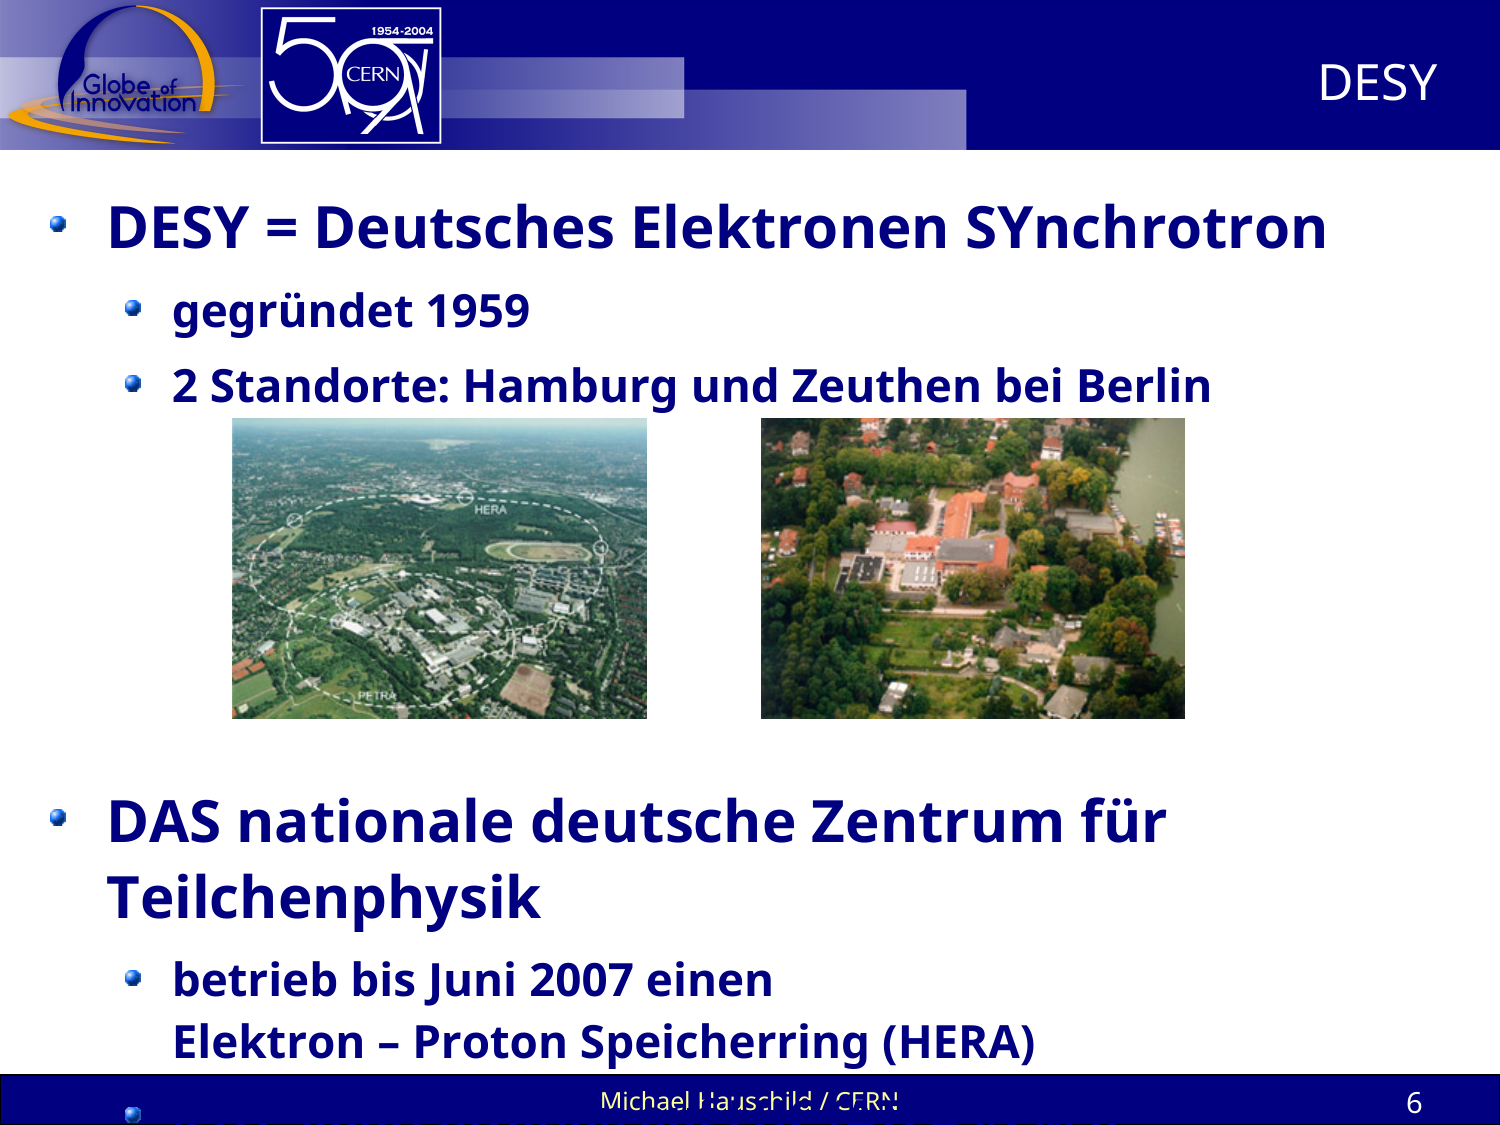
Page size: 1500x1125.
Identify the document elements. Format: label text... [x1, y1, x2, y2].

picture [0, 0, 1500, 150]
picture [761, 418, 1185, 719]
list DESY = Deutsches Elektronen SYnchrotron gegründet 1959 2 Standorte: Hamburg und Zeuthen bei Berlin DAS nationale deutsche Zentrum für Teilchenphysik betrieb bis Juni 2007 einen Elektron – Proton Speicherring (HERA) jetzt: Konzentration auf LHC (ATLAS/CMS) [50, 187, 1438, 1067]
title DESY [450, 37, 1438, 126]
picture [232, 418, 647, 719]
picture [125, 1107, 141, 1123]
